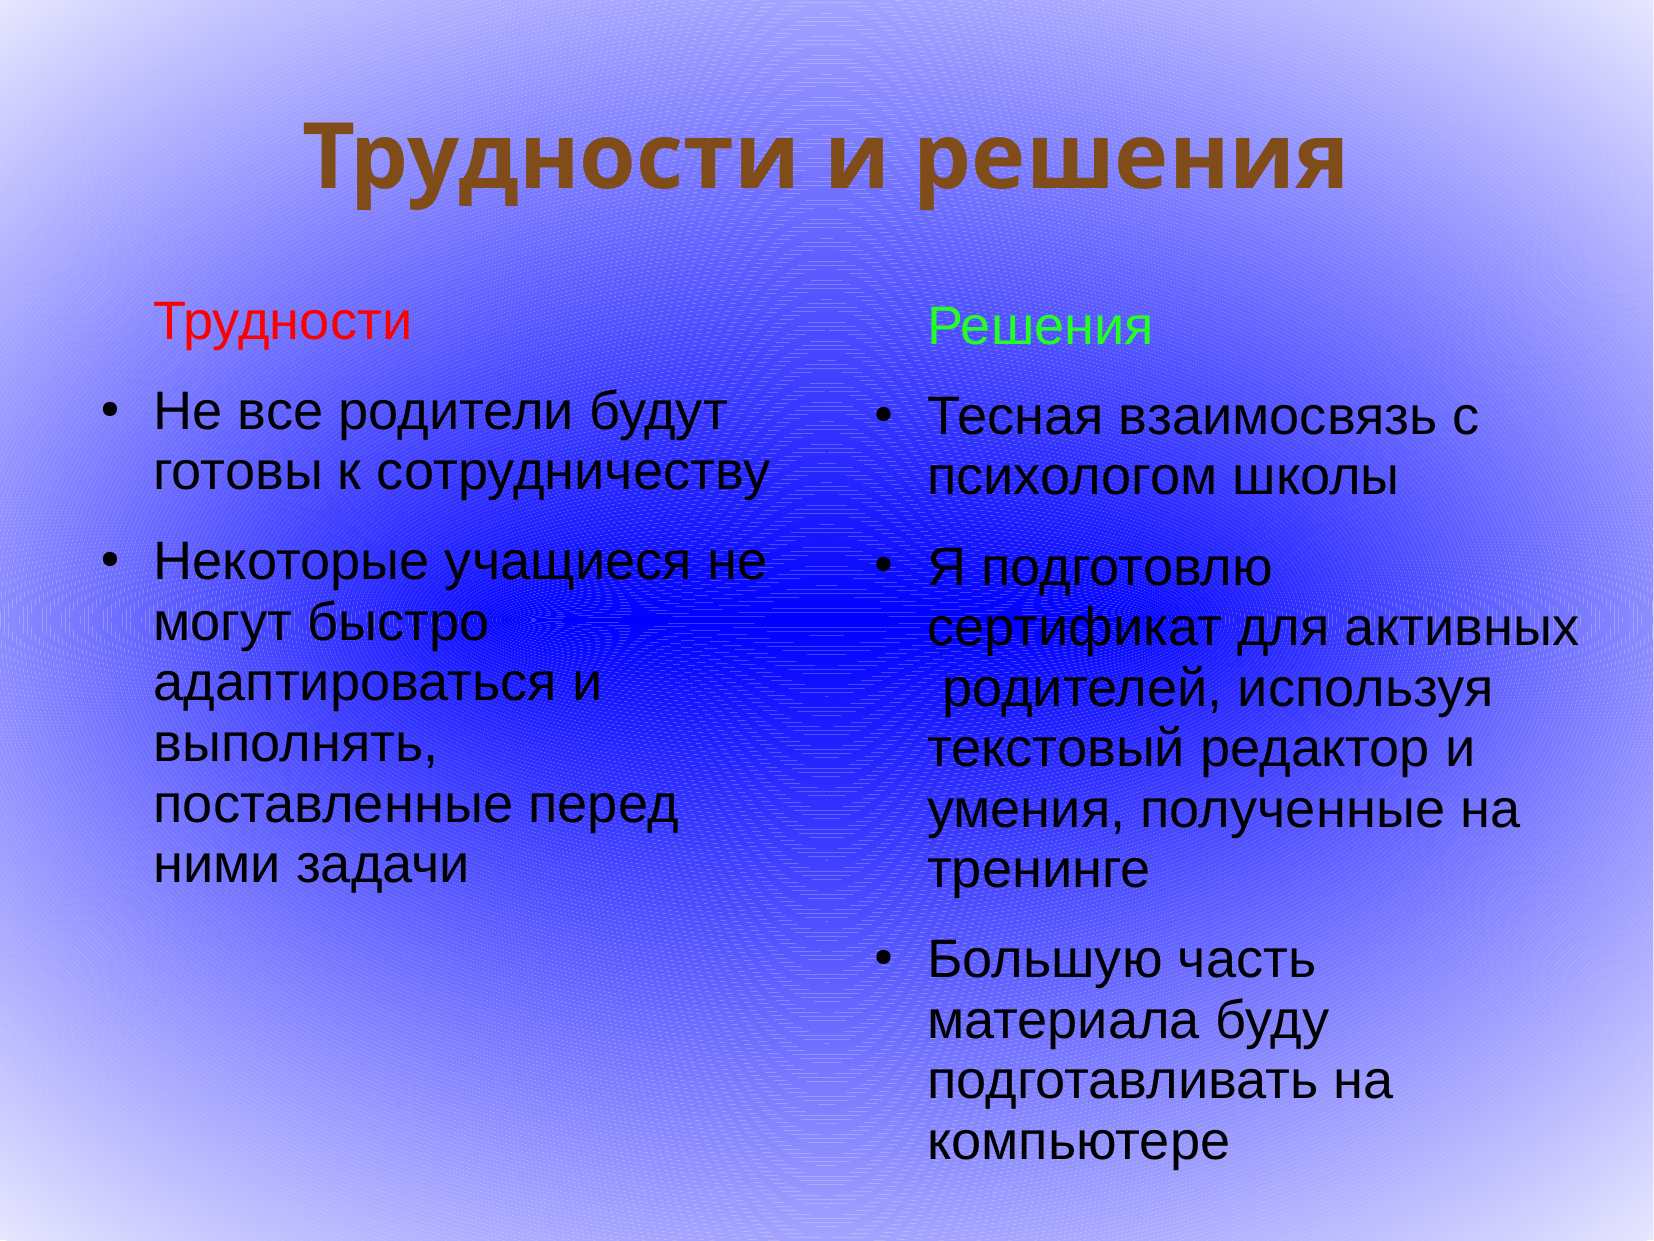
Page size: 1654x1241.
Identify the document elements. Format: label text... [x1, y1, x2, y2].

title Трудности и решения [82, 56, 1571, 250]
list Трудности Не все родители будут готовы к сотрудничеству Некоторые учащиеся не могут быстро адаптироваться и выполнять, поставленные перед ними задачи [82, 290, 809, 1109]
list Решения Тесная взаимосвязь с психологом школы Я подготовлю сертификат для активных родителей, используя текстовый редактор и умения, полученные на тренинге Большую часть материала буду подготавливать на компьютере [856, 295, 1583, 1114]
